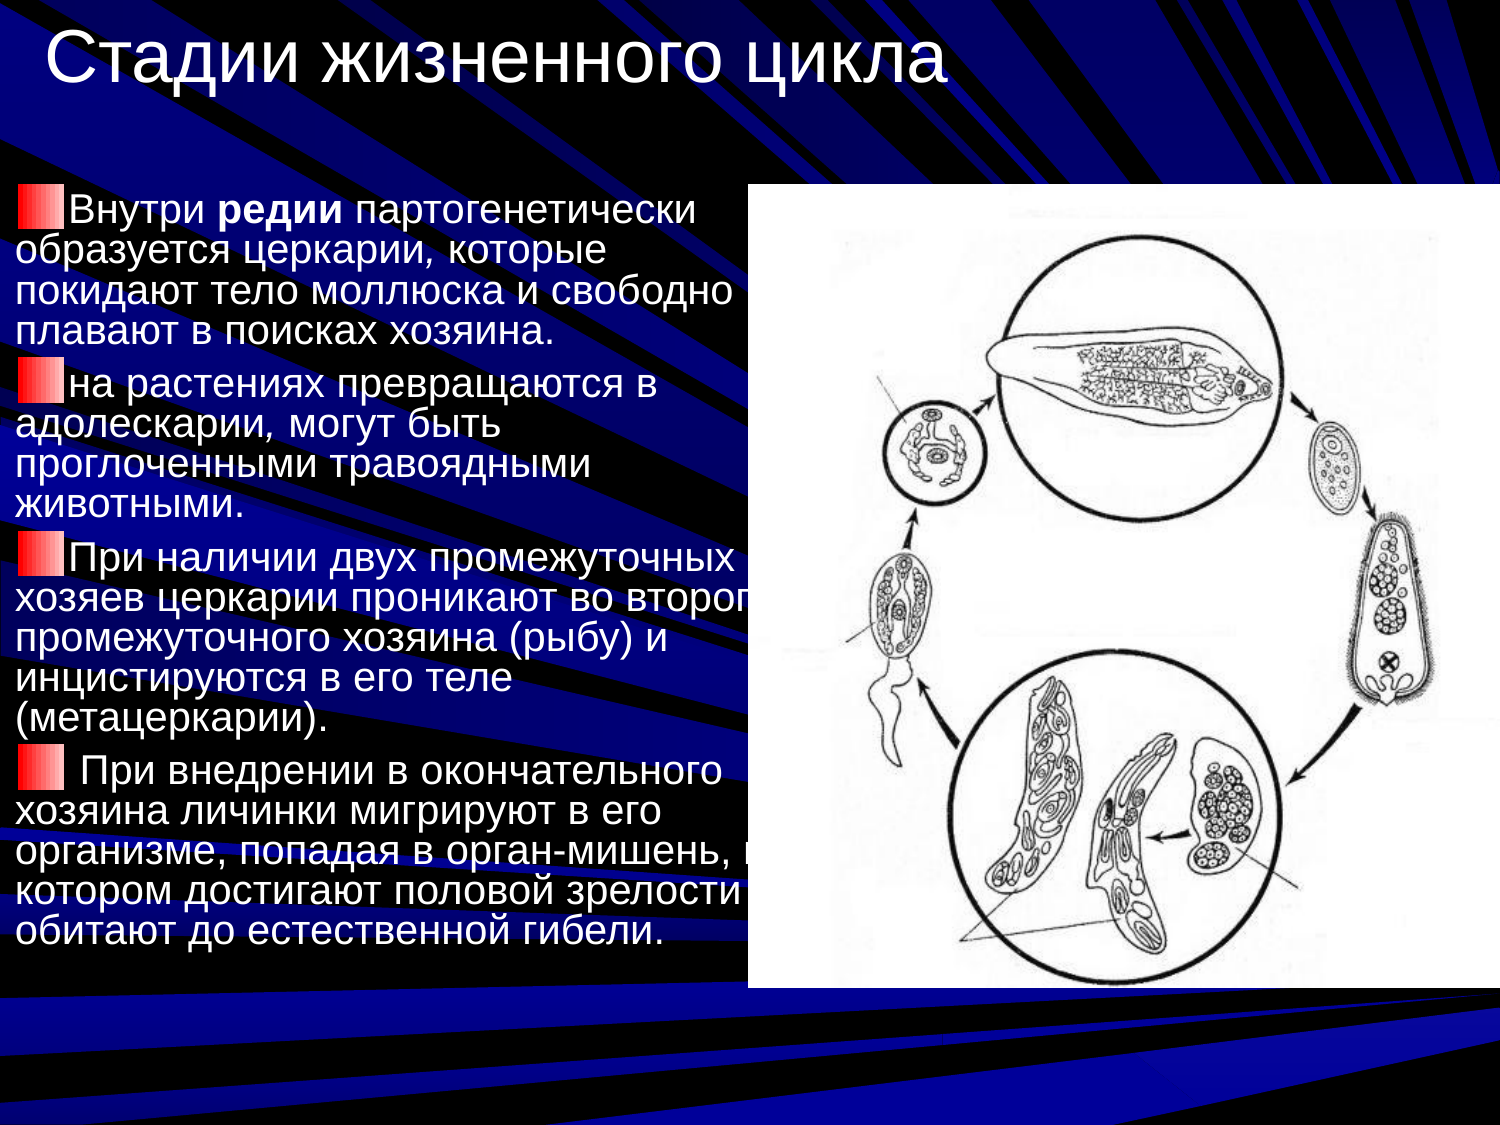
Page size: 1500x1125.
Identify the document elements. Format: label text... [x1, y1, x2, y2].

list Внутри редии партогенетически образуется церкарии, которые покидают тело моллюска и свободно плавают в поисках хозяина. на растениях превращаются в адолескарии, могут быть проглоченными травоядными животными. При наличии двух промежуточных хозяев церкарии проникают во второго промежуточного хозяина (рыбу) и инцистируются в его теле (метацеркарии). При внедрении в окончательного хозяина личинки мигрируют в его организме, попадая в орган-мишень, в котором достигают половой зрелости и обитают до естественной гибели. [0, 184, 792, 1035]
title Стадии жизненного цикла [29, 0, 1380, 184]
picture [748, 184, 1500, 988]
